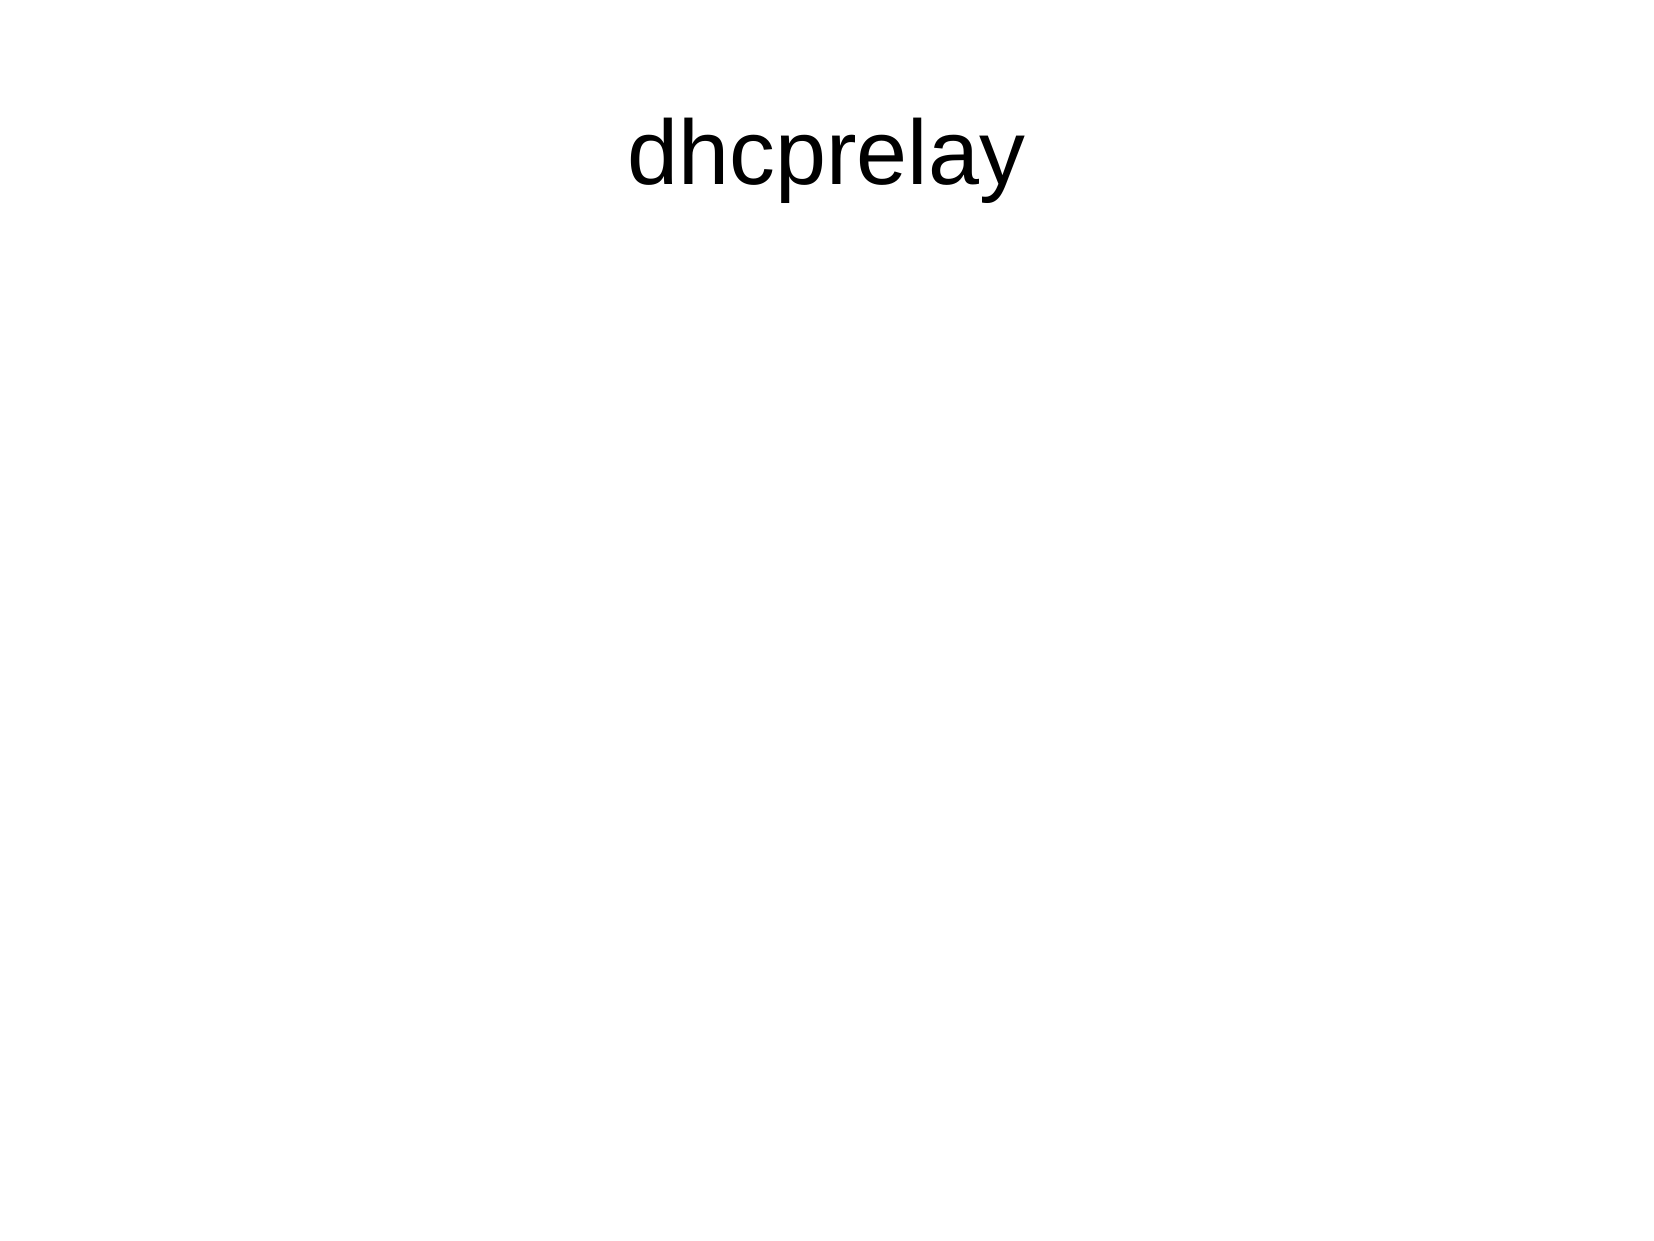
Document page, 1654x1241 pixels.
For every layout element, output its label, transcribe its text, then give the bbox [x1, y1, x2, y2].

title dhcprelay [82, 49, 1571, 257]
